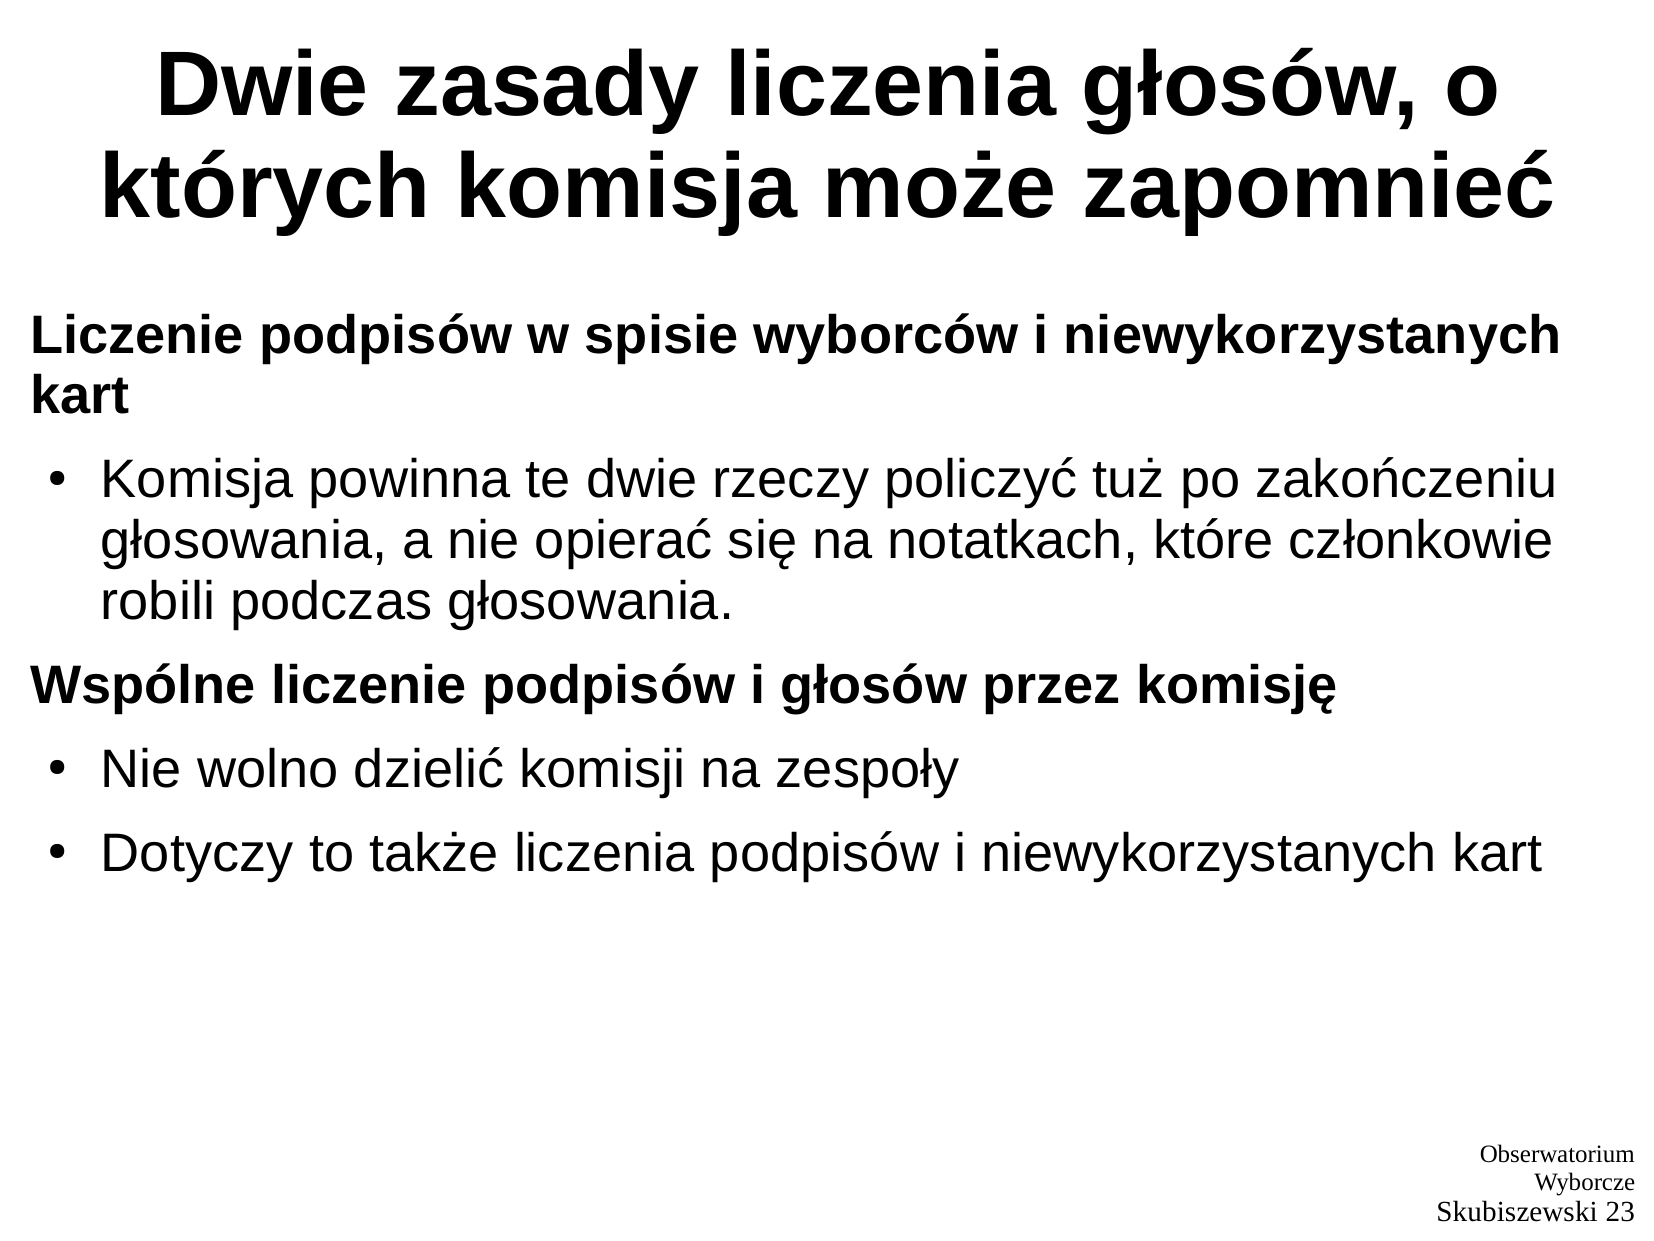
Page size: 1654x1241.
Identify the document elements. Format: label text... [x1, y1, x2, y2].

list Liczenie podpisów w spisie wyborców i niewykorzystanych kart Komisja powinna te dwie rzeczy policzyć tuż po zakończeniu głosowania, a nie opierać się na notatkach, które członkowie robili podczas głosowania. Wspólne liczenie podpisów i głosów przez komisję Nie wolno dzielić komisji na zespoły Dotyczy to także liczenia podpisów i niewykorzystanych kart [30, 220, 1583, 1241]
title Dwie zasady liczenia głosów, o których komisja może zapomnieć [84, 32, 1573, 220]
